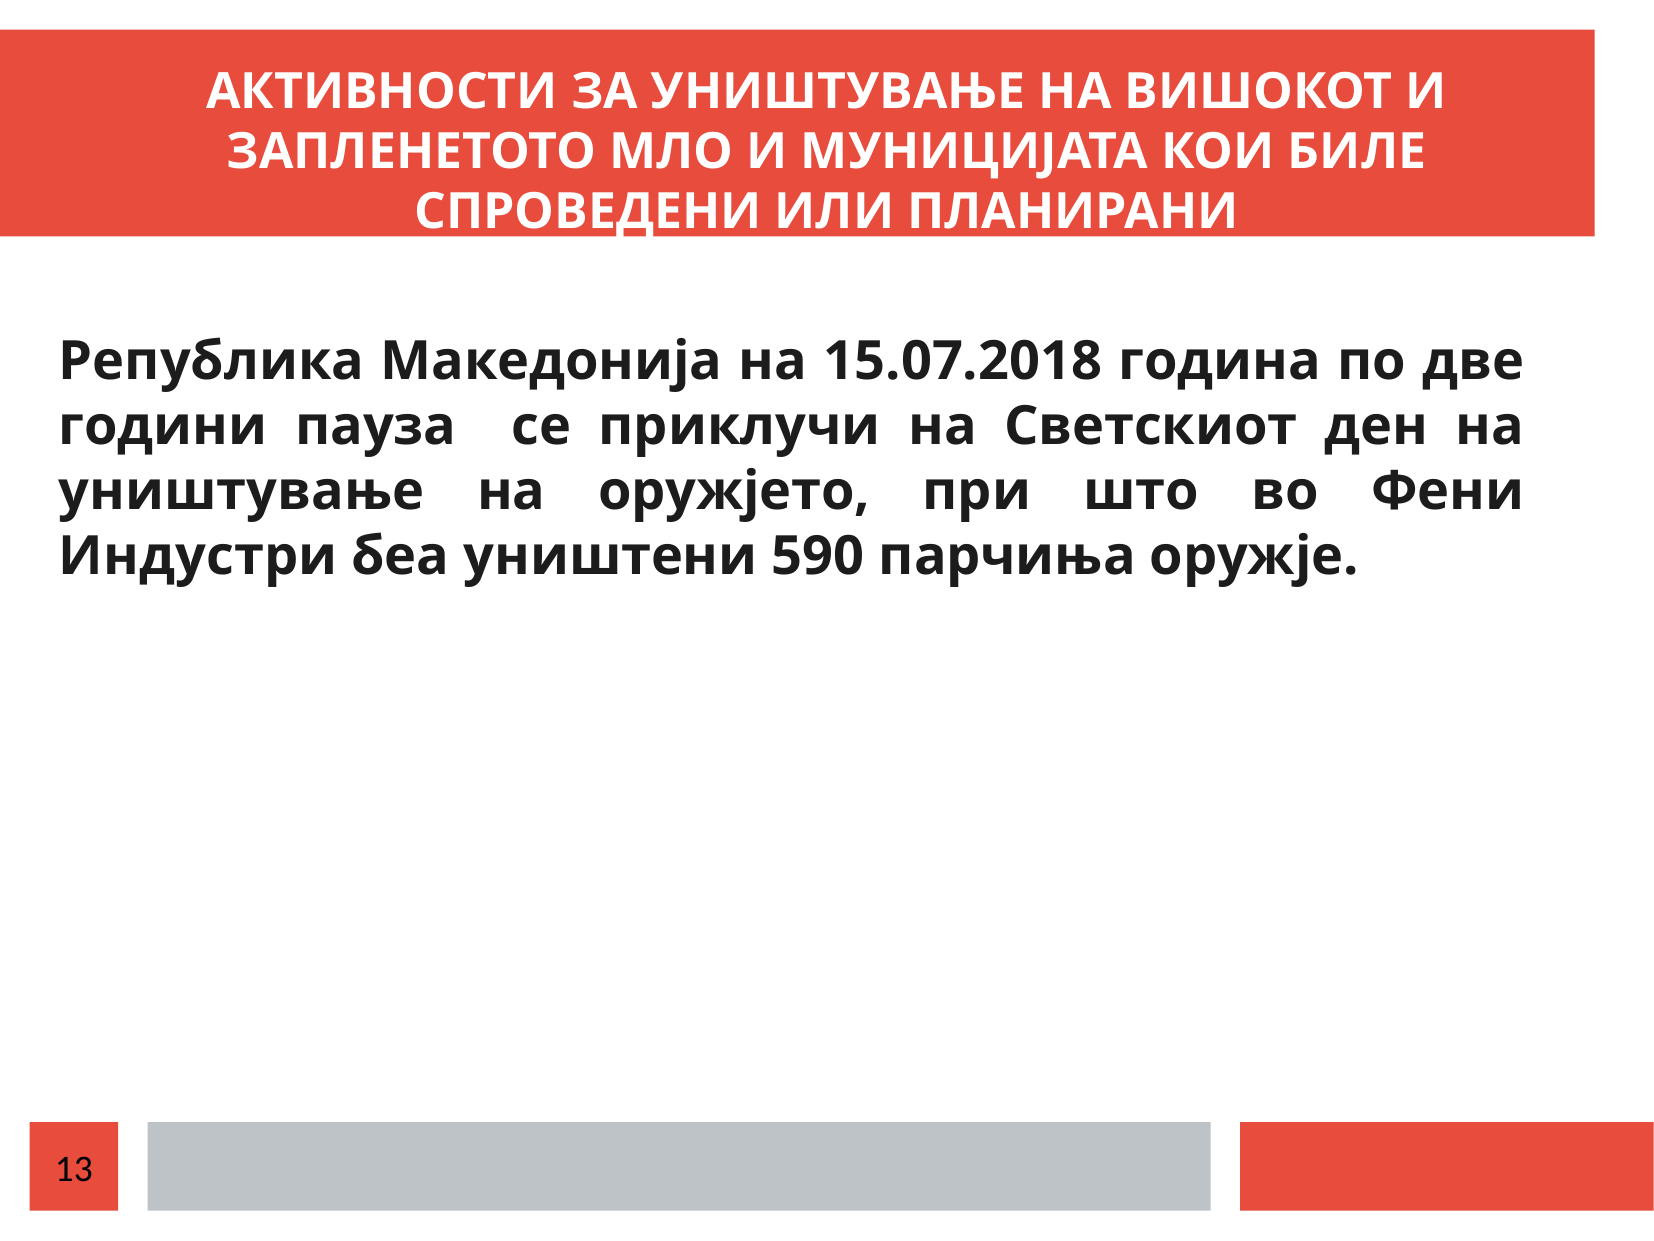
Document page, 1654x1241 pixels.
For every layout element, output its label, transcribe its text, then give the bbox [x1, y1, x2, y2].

title АКТИВНОСТИ ЗА УНИШТУВАЊЕ НА ВИШОКОТ И ЗАПЛЕНЕТОТО МЛО И МУНИЦИЈАТА КОИ БИЛЕ СПРОВЕДЕНИ ИЛИ ПЛАНИРАНИ [59, 59, 1595, 239]
list Република Македонија на 15.07.2018 година по две години пауза се приклучи на Светскиот ден на уништување на оружјето, при што во Фени Индустри беа уништени 590 парчиња оружје. [59, 324, 1565, 1093]
text_box [29, 1122, 119, 1211]
